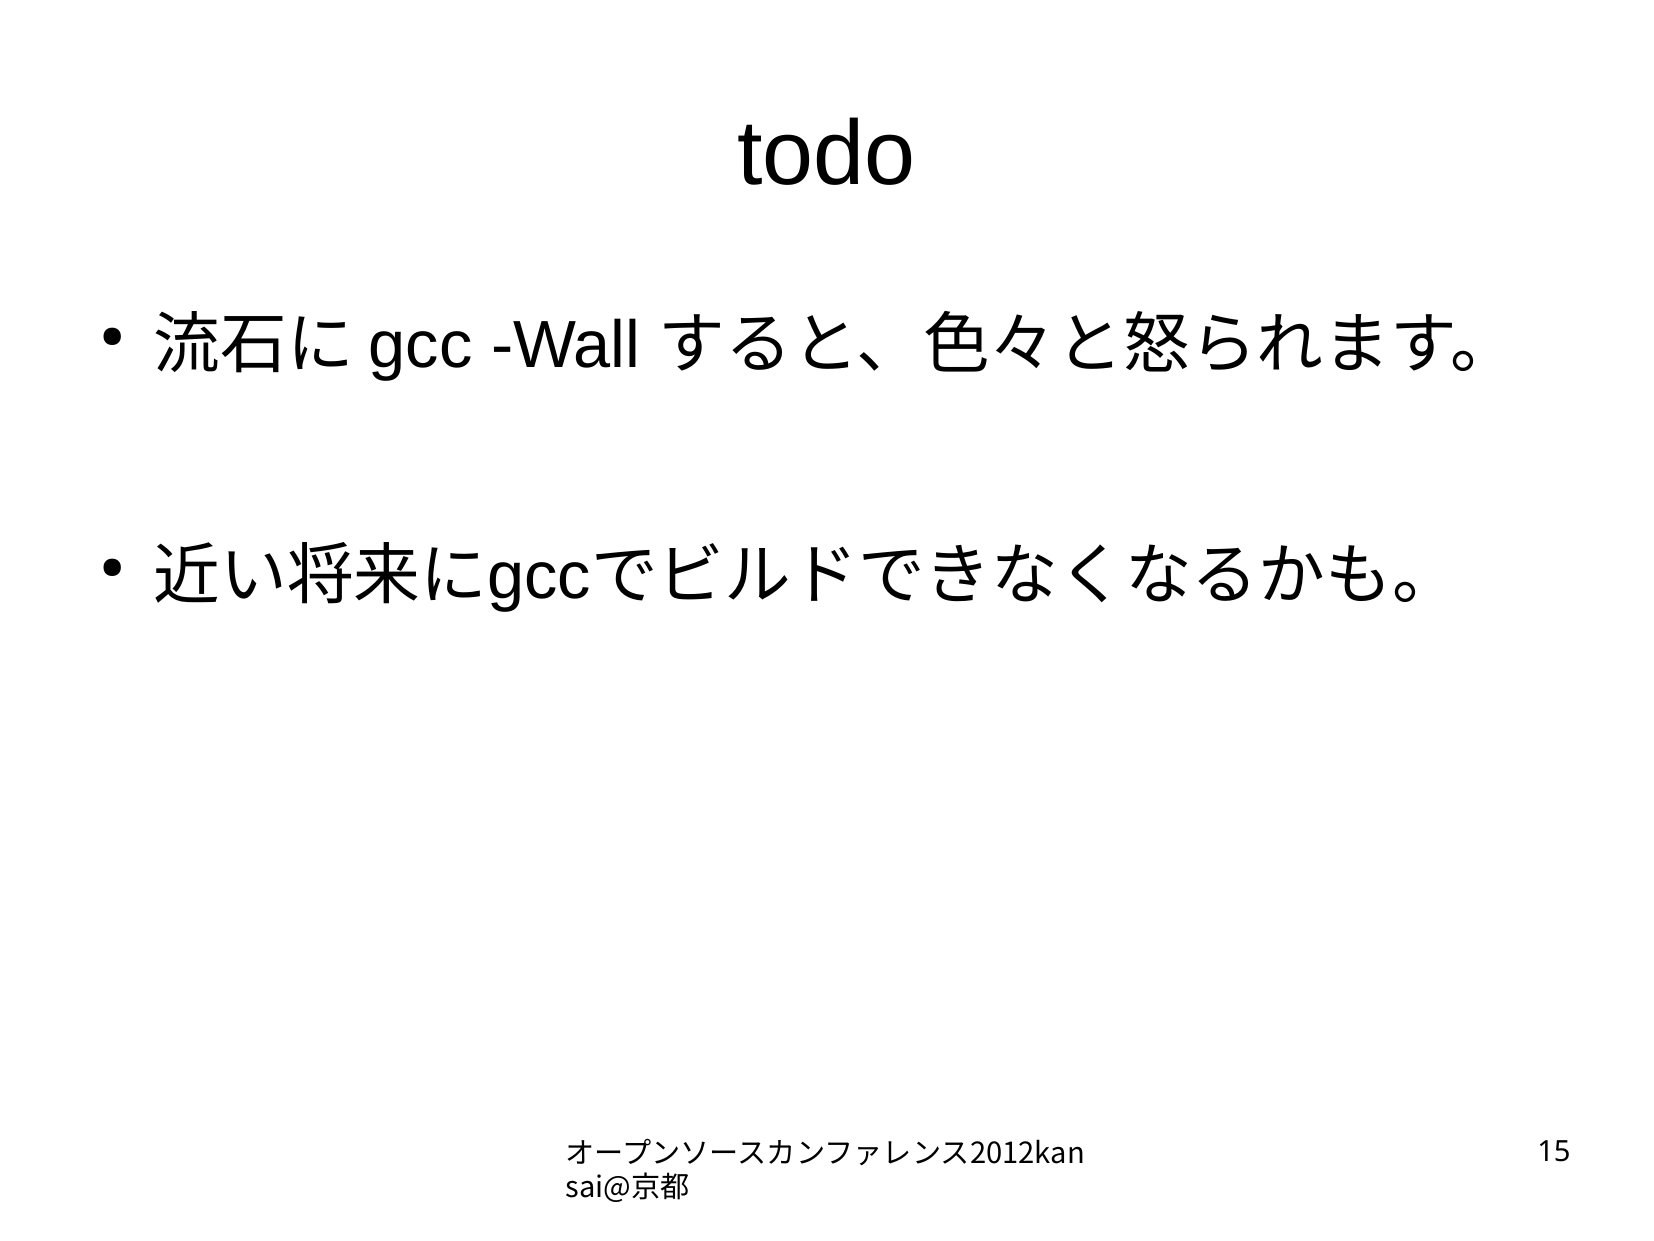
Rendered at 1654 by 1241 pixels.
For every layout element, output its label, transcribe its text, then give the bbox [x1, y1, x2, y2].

title todo [82, 49, 1571, 257]
list 流石に gcc -Wall すると、色々と怒られます。 近い将来にgccでビルドできなくなるかも。 [82, 290, 1538, 1010]
